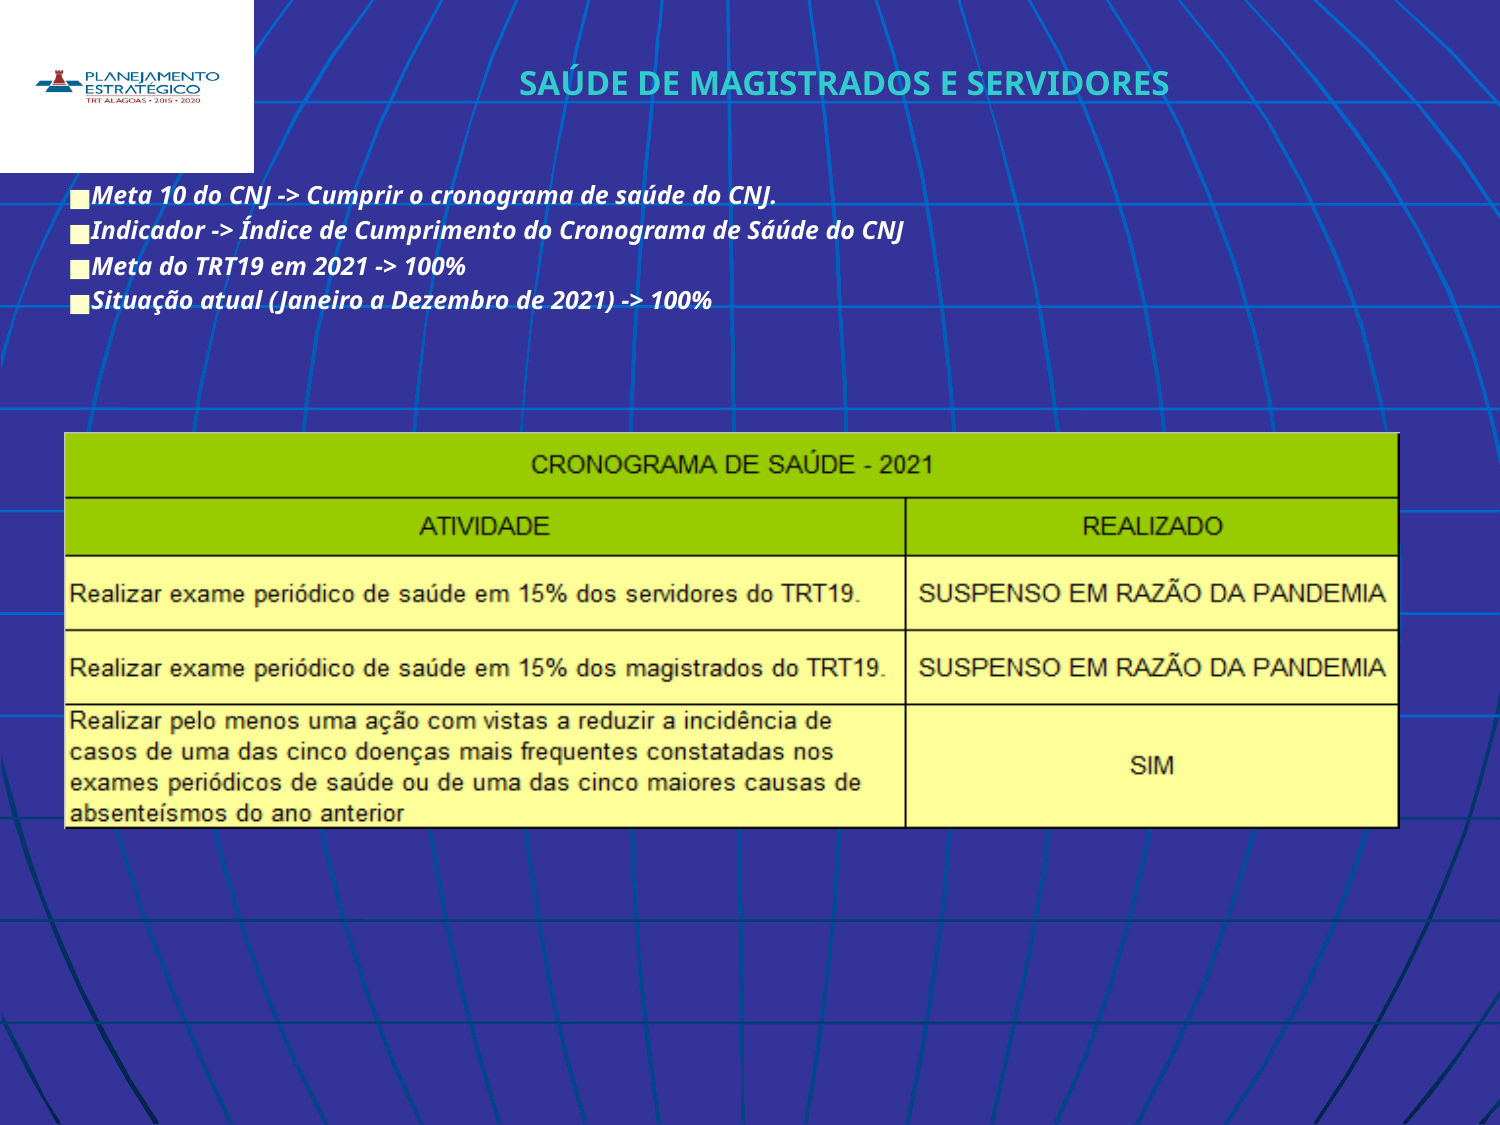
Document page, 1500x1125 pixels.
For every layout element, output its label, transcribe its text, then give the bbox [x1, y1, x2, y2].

picture [64, 432, 1400, 829]
text_box Meta 10 do CNJ -> Cumprir o cronograma de saúde do CNJ. Indicador -> Índice de Cumprimento do Cronograma de Sáúde do CNJ Meta do TRT19 em 2021 -> 100% Situação atual (Janeiro a Dezembro de 2021) -> 100% [53, 172, 1459, 374]
picture [0, 0, 254, 173]
text_box SAÚDE DE MAGISTRADOS E SERVIDORES [254, 54, 1448, 110]
